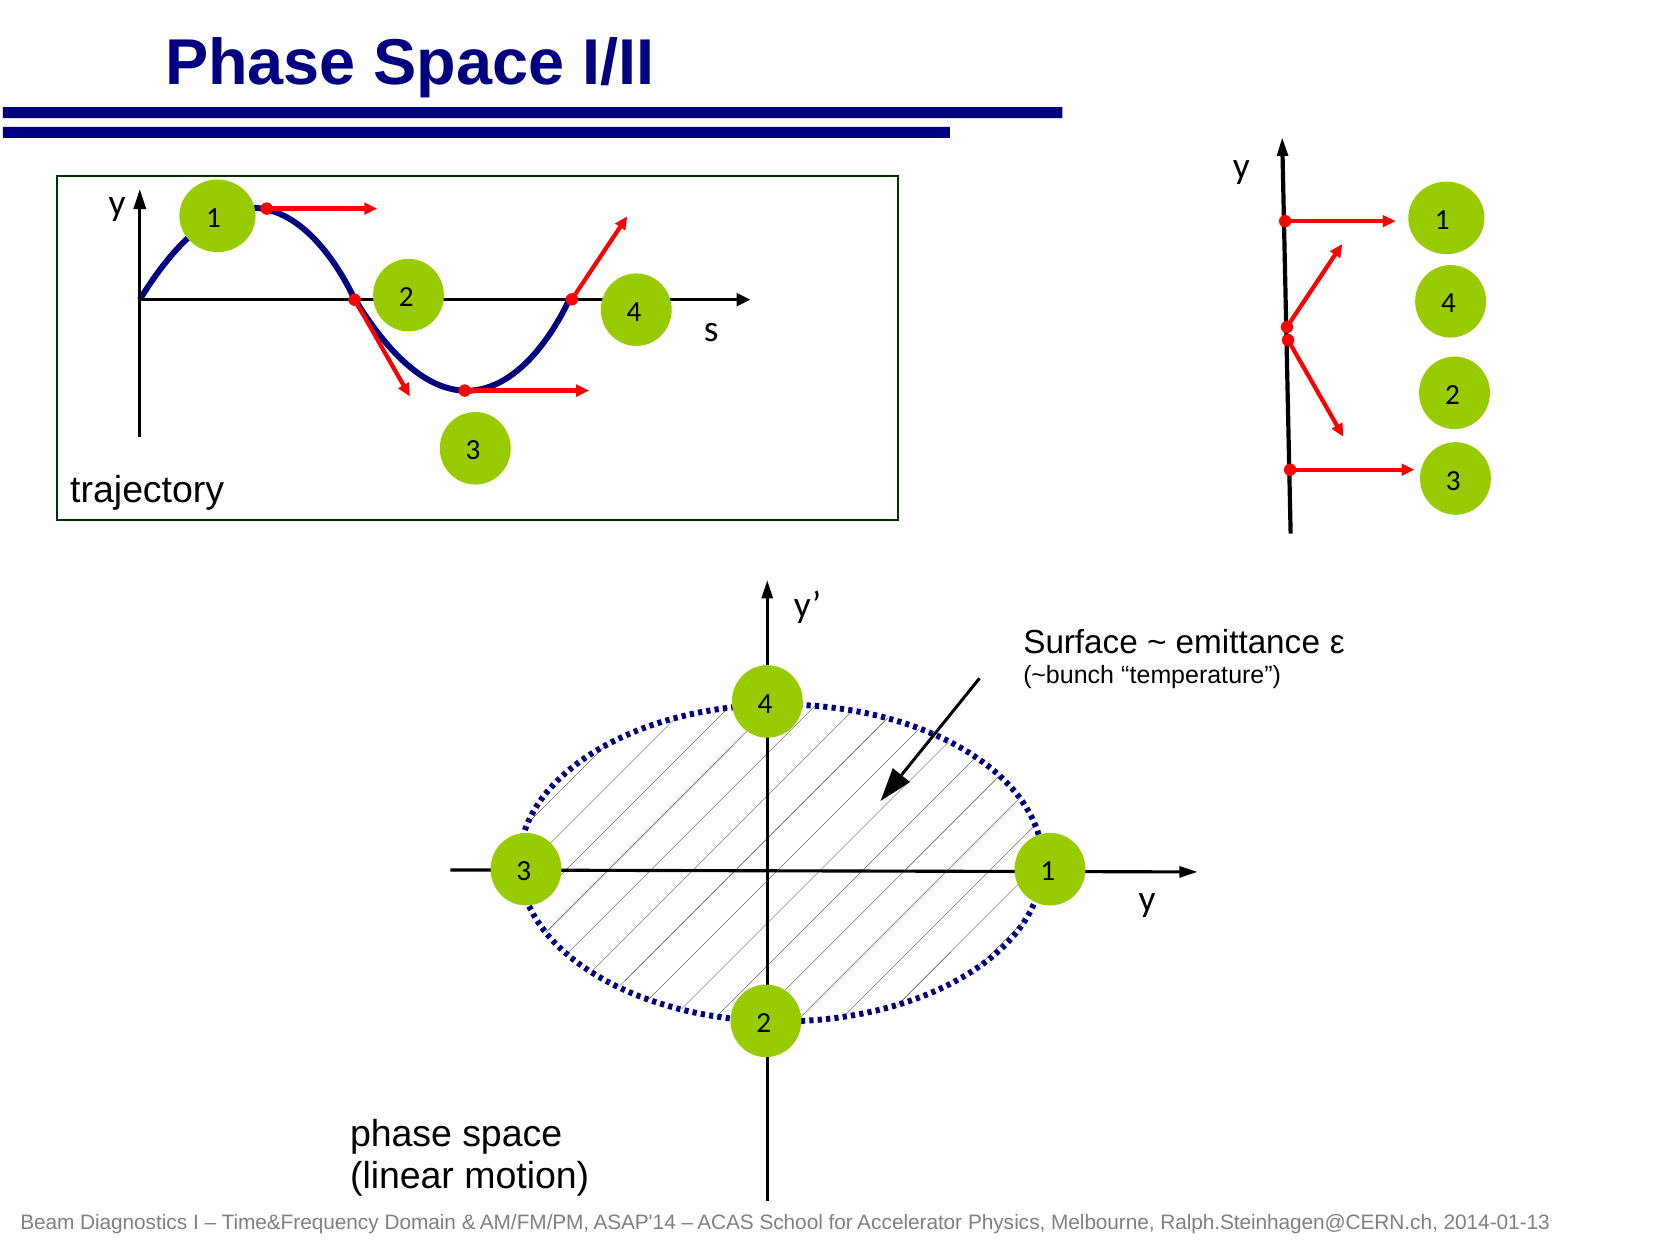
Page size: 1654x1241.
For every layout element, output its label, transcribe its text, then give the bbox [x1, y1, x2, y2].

text_box y’ [793, 579, 863, 625]
text_box 2 [374, 259, 443, 331]
text_box [769, 873, 1035, 1021]
text_box 3 [1421, 443, 1490, 514]
text_box 4 [732, 666, 802, 737]
text_box y [58, 178, 126, 224]
text_box [523, 707, 766, 869]
text_box phase space (linear motion) [335, 1105, 632, 1215]
text_box 1 [180, 180, 255, 252]
text_box 3 [491, 833, 561, 905]
text_box 4 [1416, 266, 1486, 337]
text_box y [1232, 141, 1287, 187]
text_box 1 [1409, 182, 1484, 254]
title Phase Space I/II [165, 0, 1323, 124]
text_box 3 [440, 413, 510, 484]
text_box trajectory [55, 460, 258, 524]
text_box 1 [1015, 833, 1085, 905]
text_box y [1138, 874, 1194, 920]
text_box Surface ~ emittance ε (~bunch “temperature”) [1008, 616, 1396, 705]
text_box s [703, 304, 760, 350]
text_box 4 [601, 274, 671, 345]
text_box [528, 872, 766, 1019]
text_box 2 [731, 985, 801, 1057]
text_box [769, 705, 1039, 869]
text_box 2 [1420, 357, 1489, 429]
